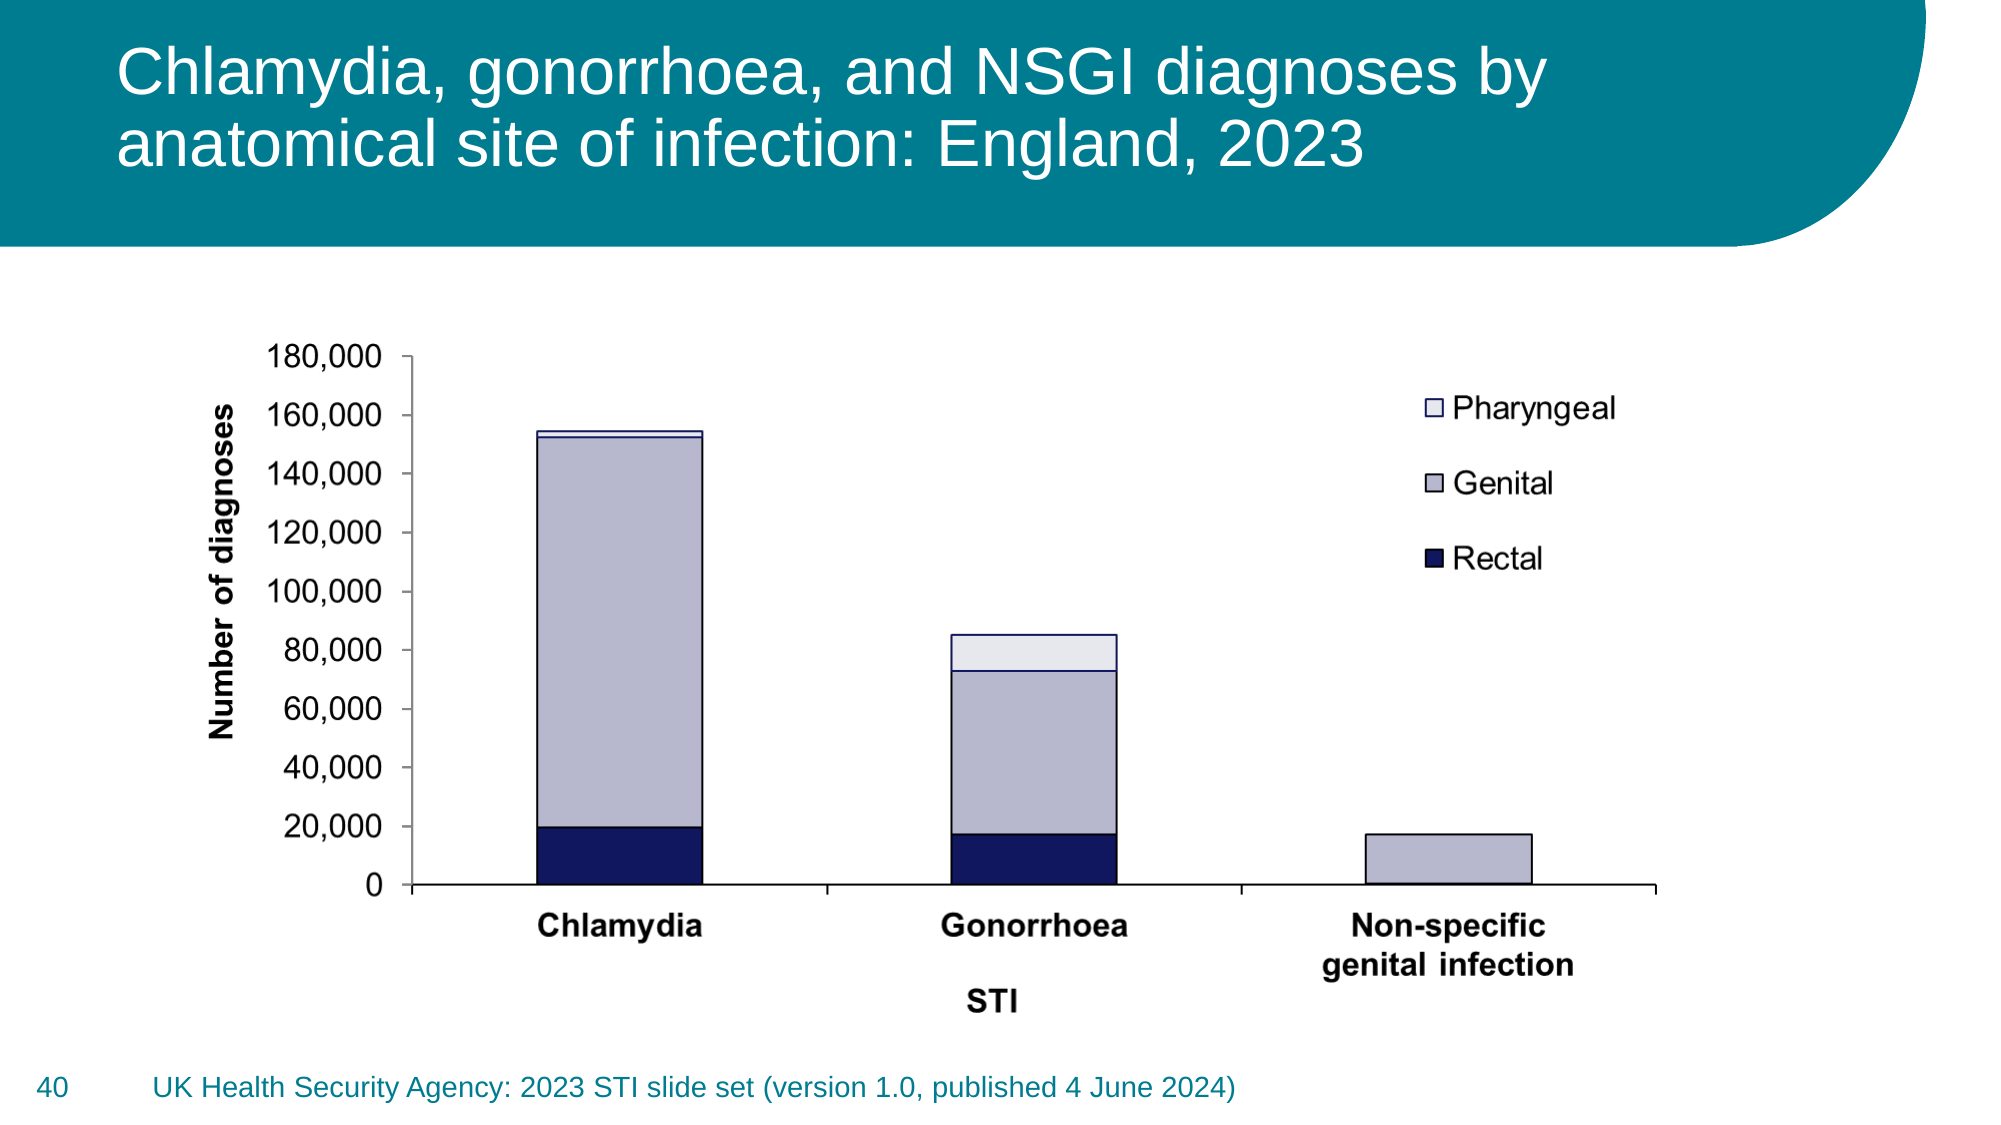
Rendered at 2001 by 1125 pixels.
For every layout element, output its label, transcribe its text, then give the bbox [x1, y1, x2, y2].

text_box [21, 1056, 120, 1117]
text_box UK Health Security Agency: 2023 STI slide set (version 1.0, published 4 June 2024) [137, 1056, 1780, 1116]
picture [165, 337, 1747, 1025]
title Chlamydia, gonorrhoea, and NSGI diagnoses by anatomical site of infection: England, 2023 [101, 29, 1747, 189]
